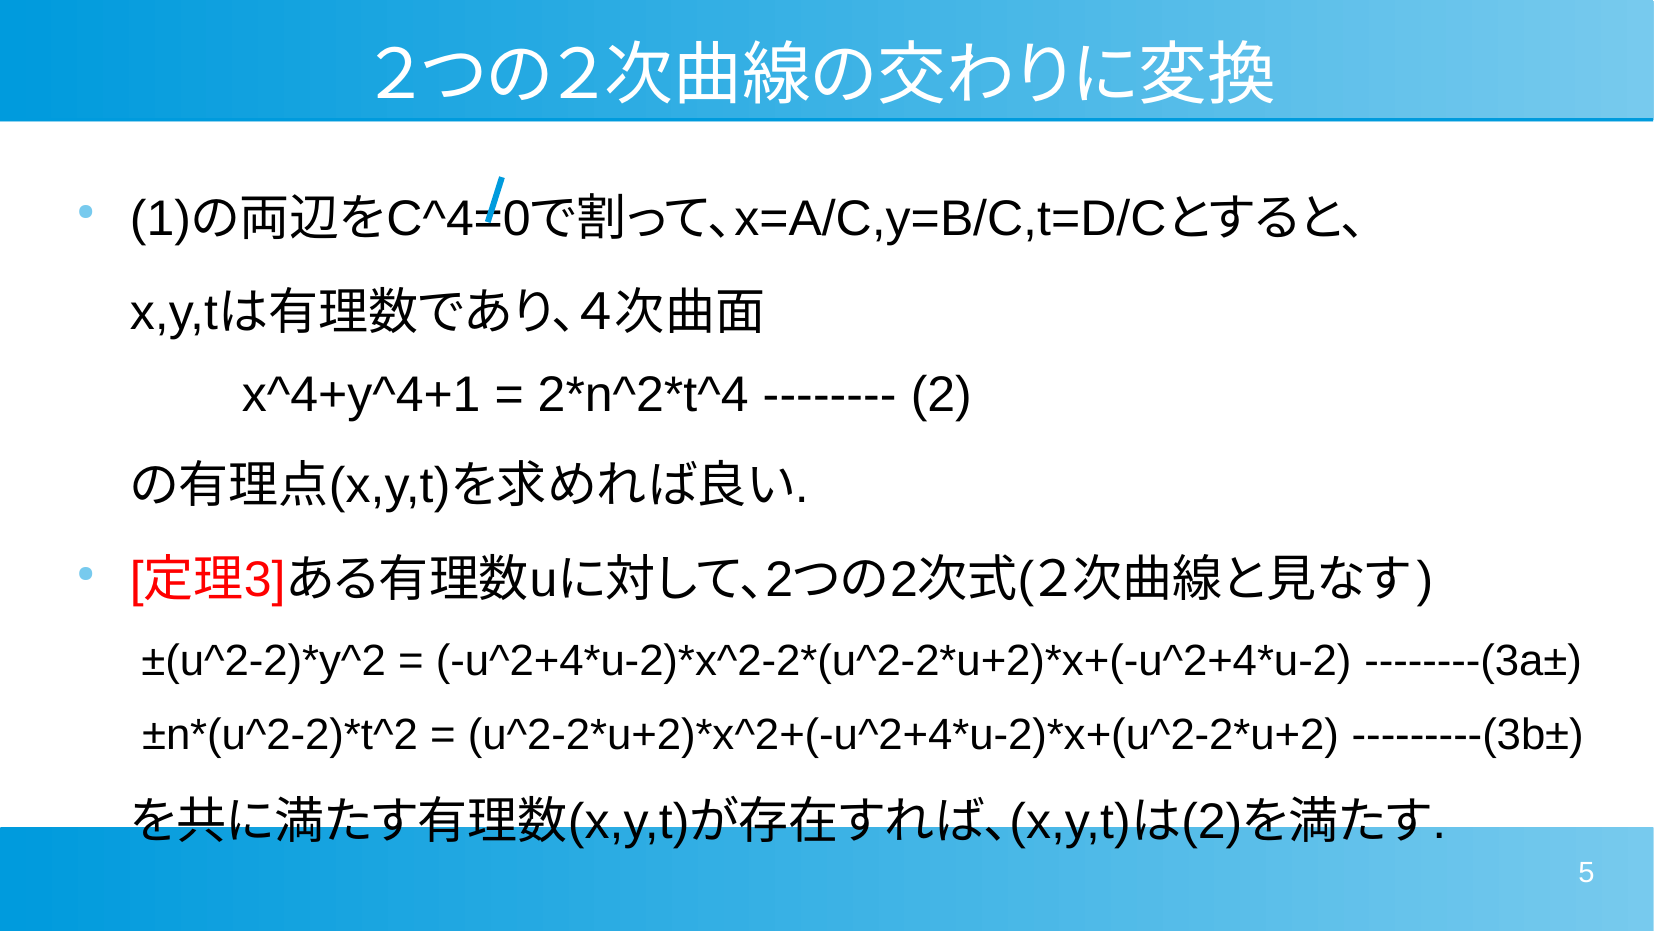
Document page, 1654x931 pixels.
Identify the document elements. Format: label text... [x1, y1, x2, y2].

title ２つの２次曲線の交わりに変換 [59, 29, 1595, 108]
list (1)の両辺をC^4=0で割って、x=A/C,y=B/C,t=D/Cとすると、 x,y,tは有理数であり、４次曲面 x^4+y^4+1 = 2*n^2*t^4 -------- (2) の有理点(x,y,t)を求めれば良い. [定理3]ある有理数uに対して、2つの2次式(２次曲線と見なす) ±(u^2-2)*y^2 = (-u^2+4*u-2)*x^2-2*(u^2-2*u+2)*x+(-u^2+4*u-2) --------(3a±) ±n*(u^2-2)*t^2 = (u^2-2*u+2)*x^2+(-u^2+4*u-2)*x+(u^2-2*u+2) ---------(3b±) を共に満たす有理数(x,y,t)が存在すれば、(x,y,t)は(2)を満たす. [59, 177, 1595, 798]
